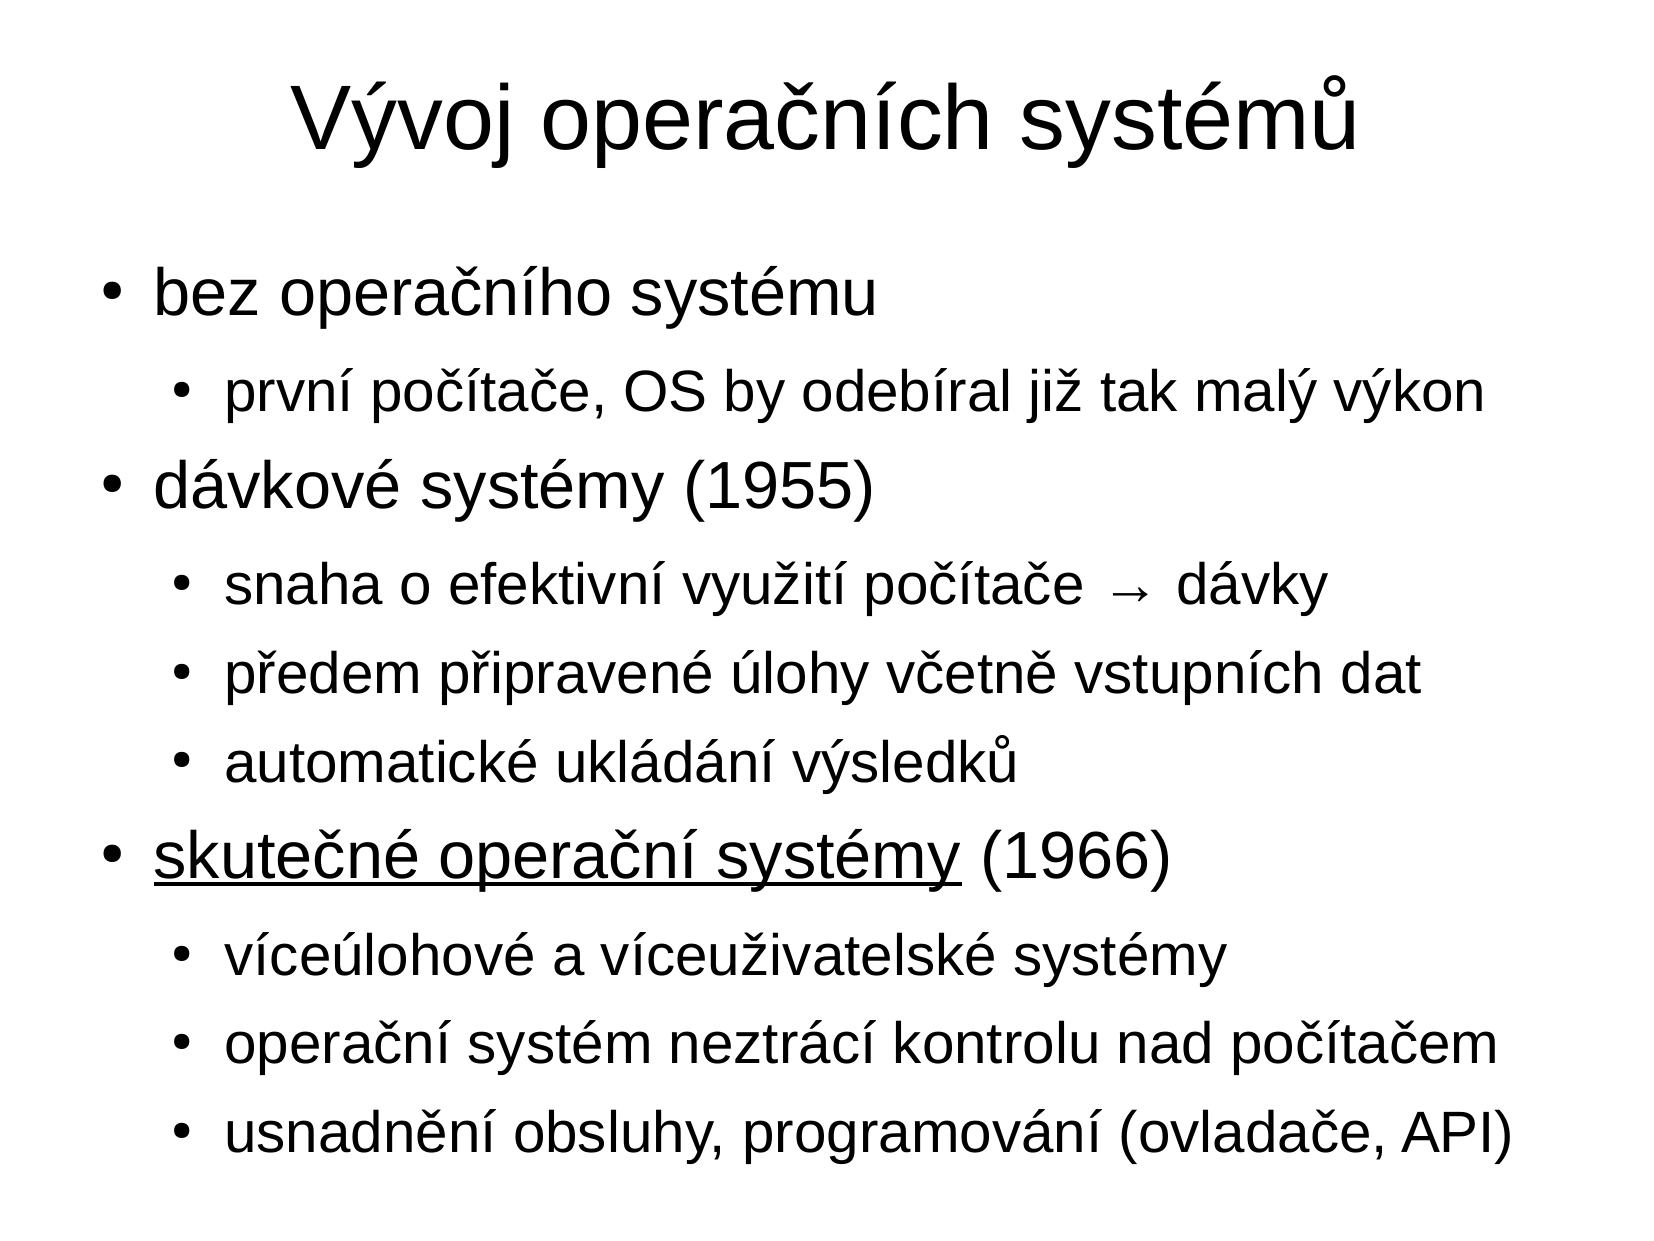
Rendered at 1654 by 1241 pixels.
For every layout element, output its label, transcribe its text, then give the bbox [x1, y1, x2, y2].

title Vývoj operačních systémů [82, 21, 1571, 214]
list bez operačního systému první počítače, OS by odebíral již tak malý výkon dávkové systémy (1955) snaha o efektivní využití počítače → dávky předem připravené úlohy včetně vstupních dat automatické ukládání výsledků skutečné operační systémy (1966) víceúlohové a víceuživatelské systémy operační systém neztrácí kontrolu nad počítačem usnadnění obsluhy, programování (ovladače, API) [82, 254, 1571, 1165]
